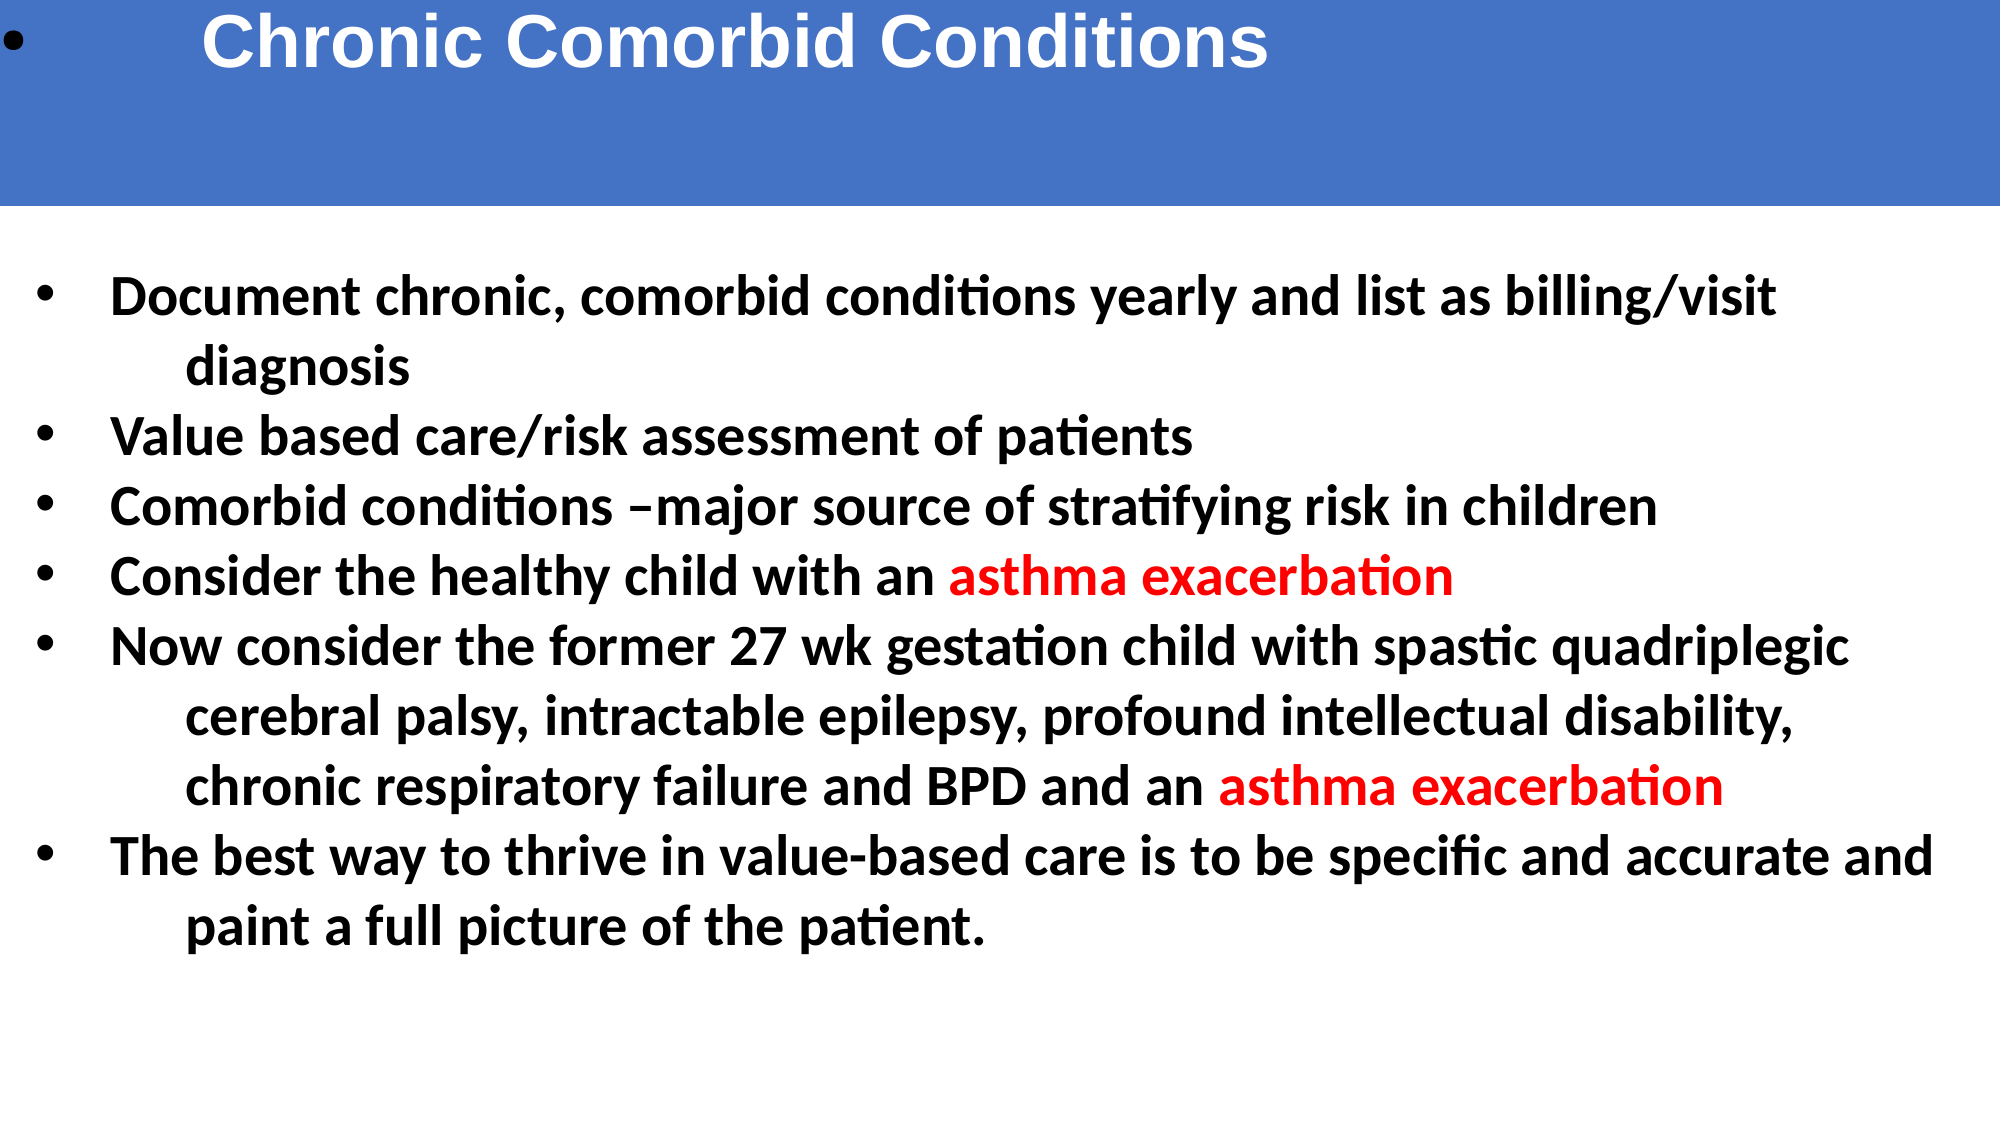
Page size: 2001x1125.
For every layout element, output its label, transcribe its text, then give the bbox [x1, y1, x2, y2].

table_header Chronic Comorbid Conditions [0, 0, 2000, 206]
text_box Document chronic, comorbid conditions yearly and list as billing/visit diagnosis Value based care/risk assessment of patients Comorbid conditions –major source of stratifying risk in children Consider the healthy child with an asthma exacerbation Now consider the former 27 wk gestation child with spastic quadriplegic cerebral palsy, intractable epilepsy, profound intellectual disability, chronic respiratory failure and BPD and an asthma exacerbation The best way to thrive in value-based care is to be specific and accurate and paint a full picture of the patient. [20, 249, 1968, 1017]
